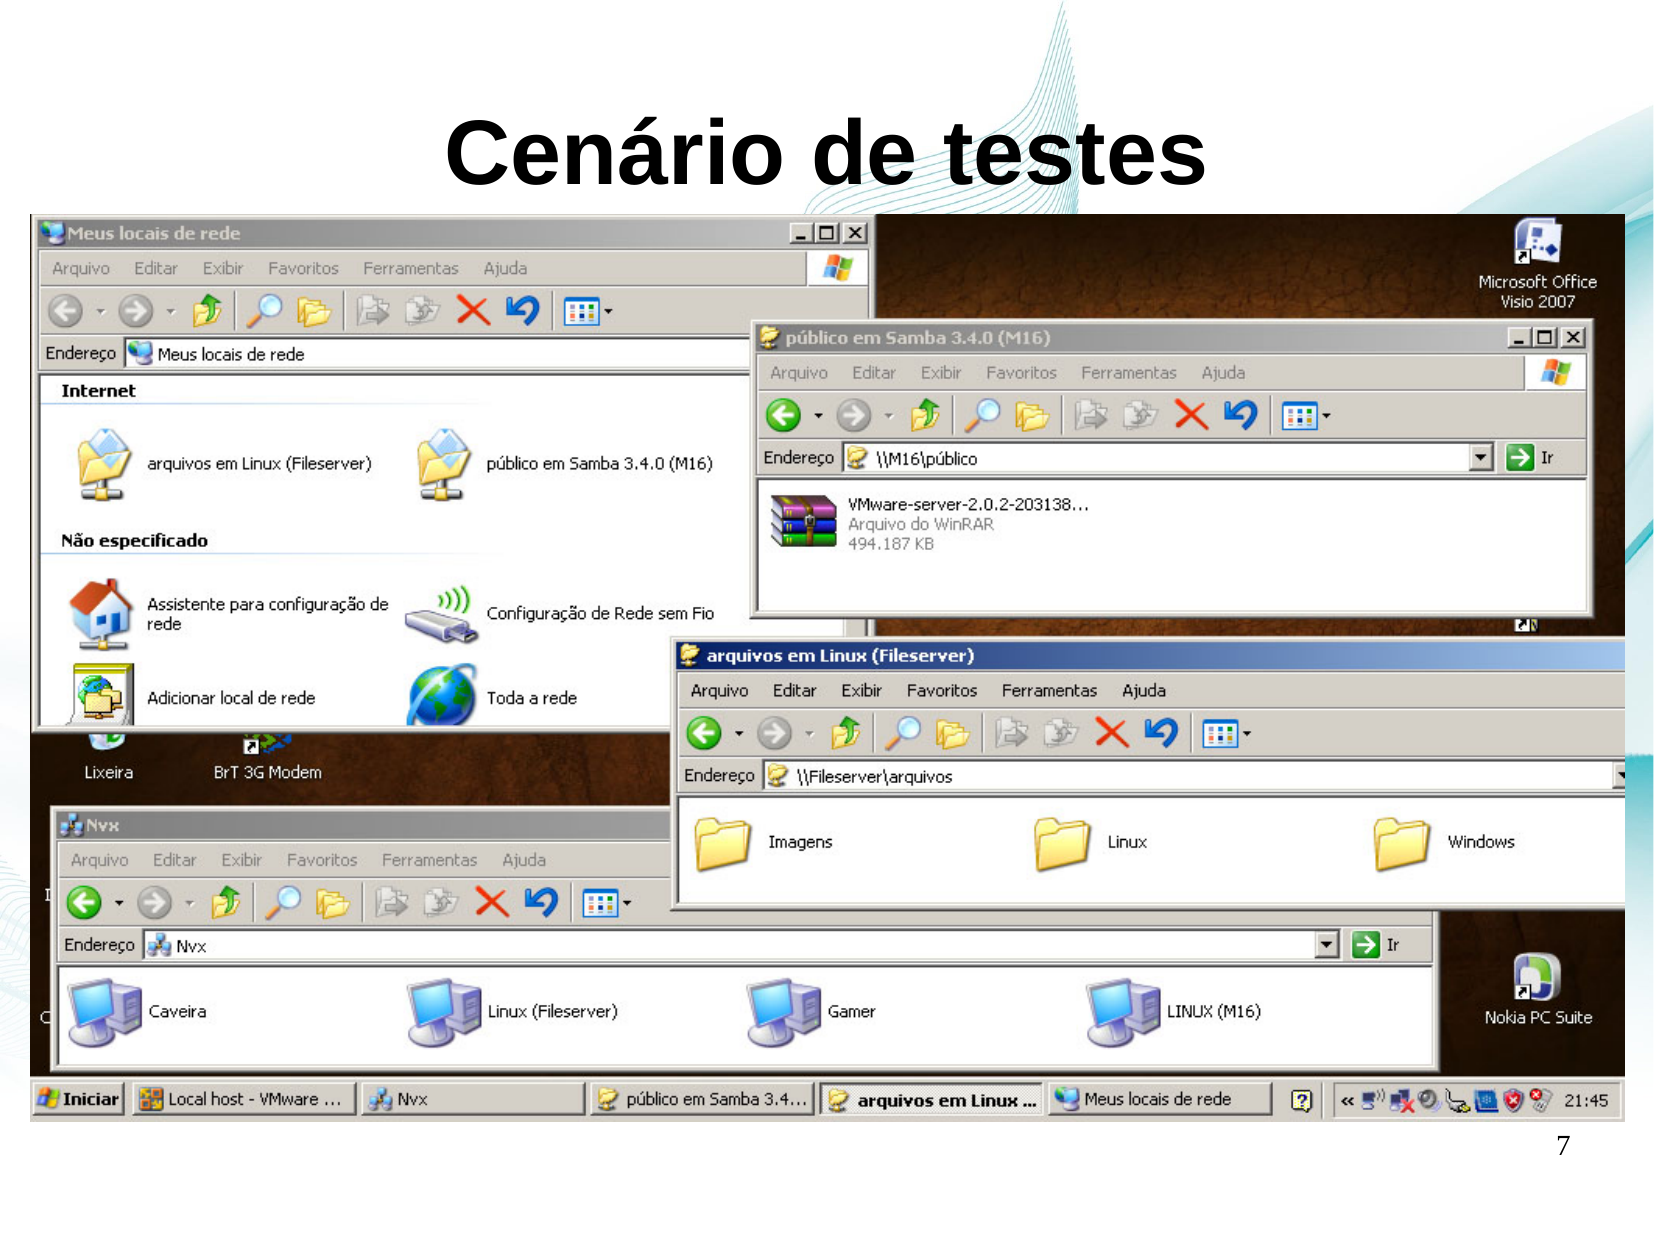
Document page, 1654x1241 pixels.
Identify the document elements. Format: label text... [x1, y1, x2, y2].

title Cenário de testes [82, 56, 1571, 214]
picture [0, 0, 1654, 1125]
